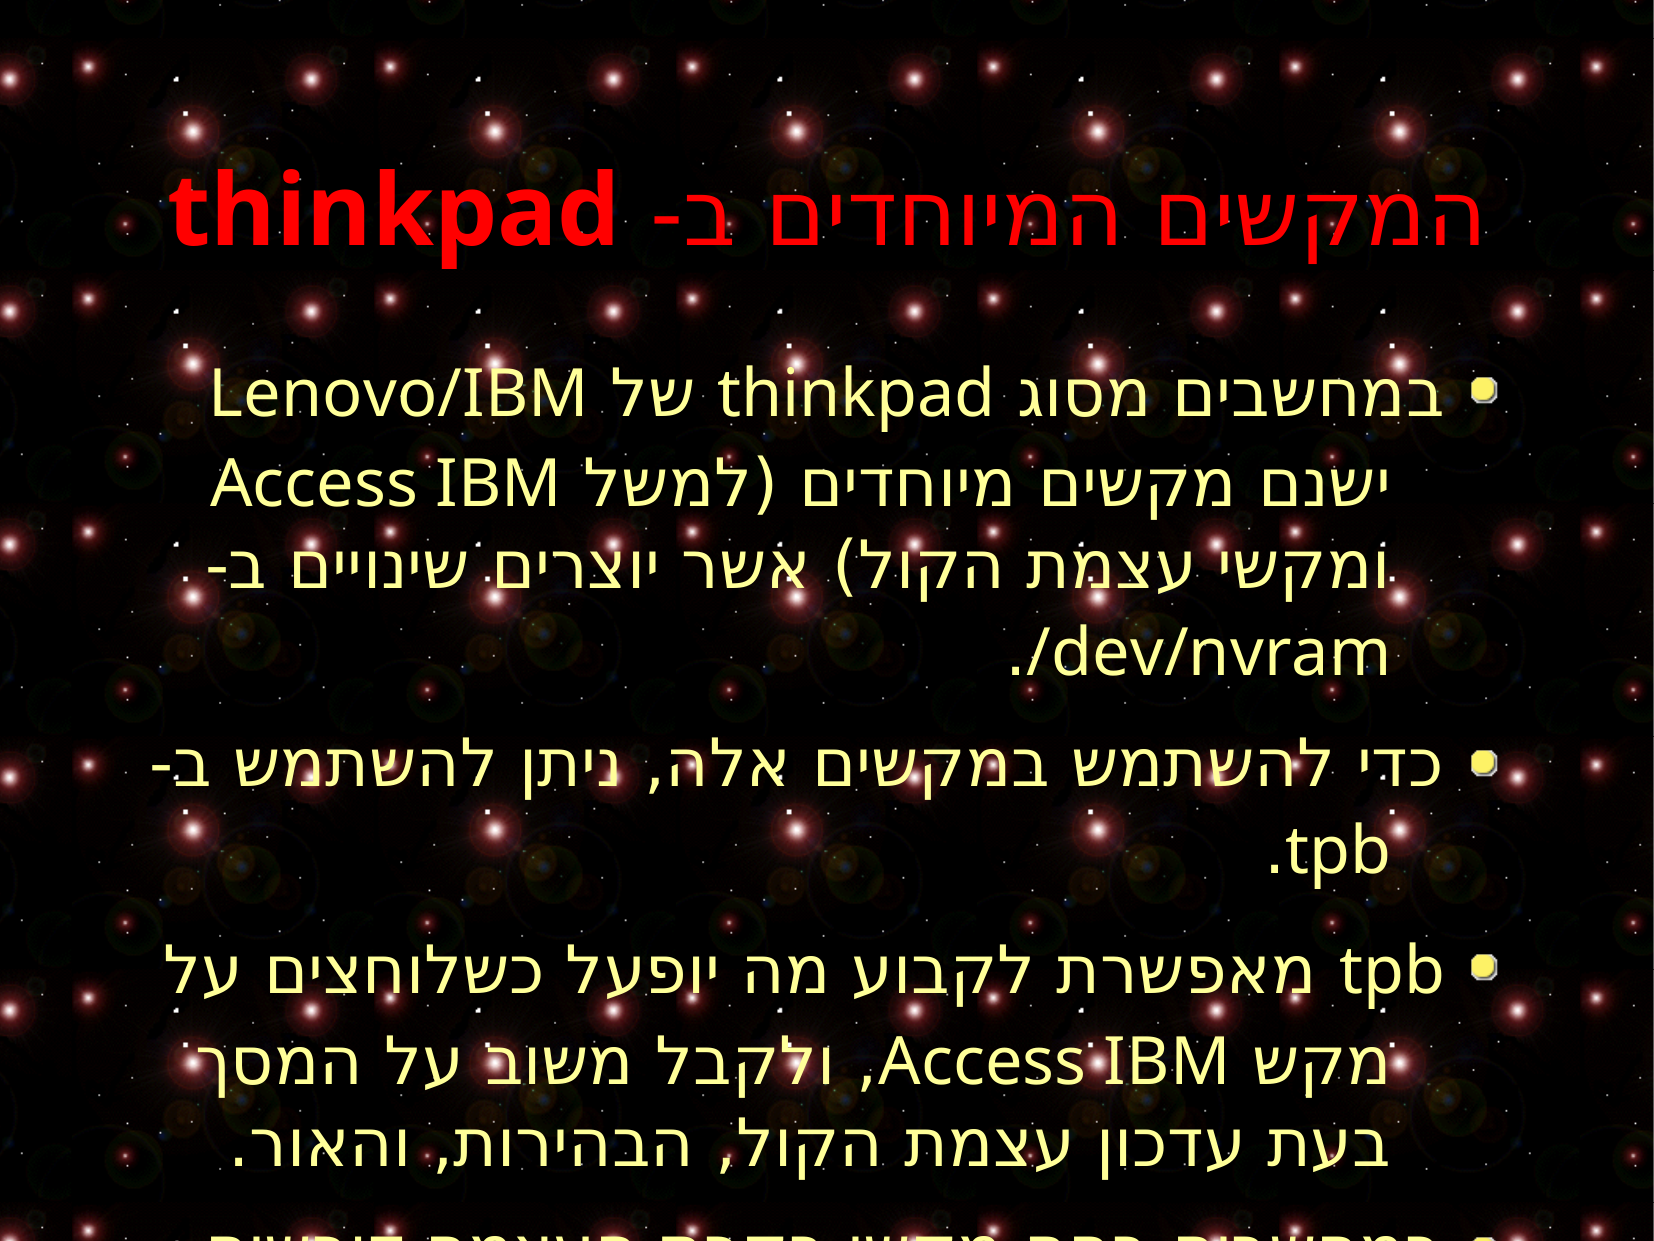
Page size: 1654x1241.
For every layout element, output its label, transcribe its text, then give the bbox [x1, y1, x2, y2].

picture [0, 0, 1654, 1241]
title המקשים המיוחדים ב- thinkpad [121, 102, 1534, 311]
list במחשבים מסוג thinkpad של Lenovo/IBM ישנם מקשים מיוחדים (למשל Access IBM ומקשי עצמת הקול) אשר יוצרים שינויים ב- ‎/dev/nvram. כדי להשתמש במקשים אלה, ניתן להשתמש ב- tpb. tpb מאפשרת לקבוע מה יופעל כשלוחצים על מקש Access IBM, ולקבל משוב על המסך בעת עדכון עצמת הקול, הבהירות, והאור. במחשבים בהם מקשי בקרת העצמה דורשים מימוש בתכנה, tpb דואגת שהם יפעלו כראוי. [121, 344, 1534, 1127]
